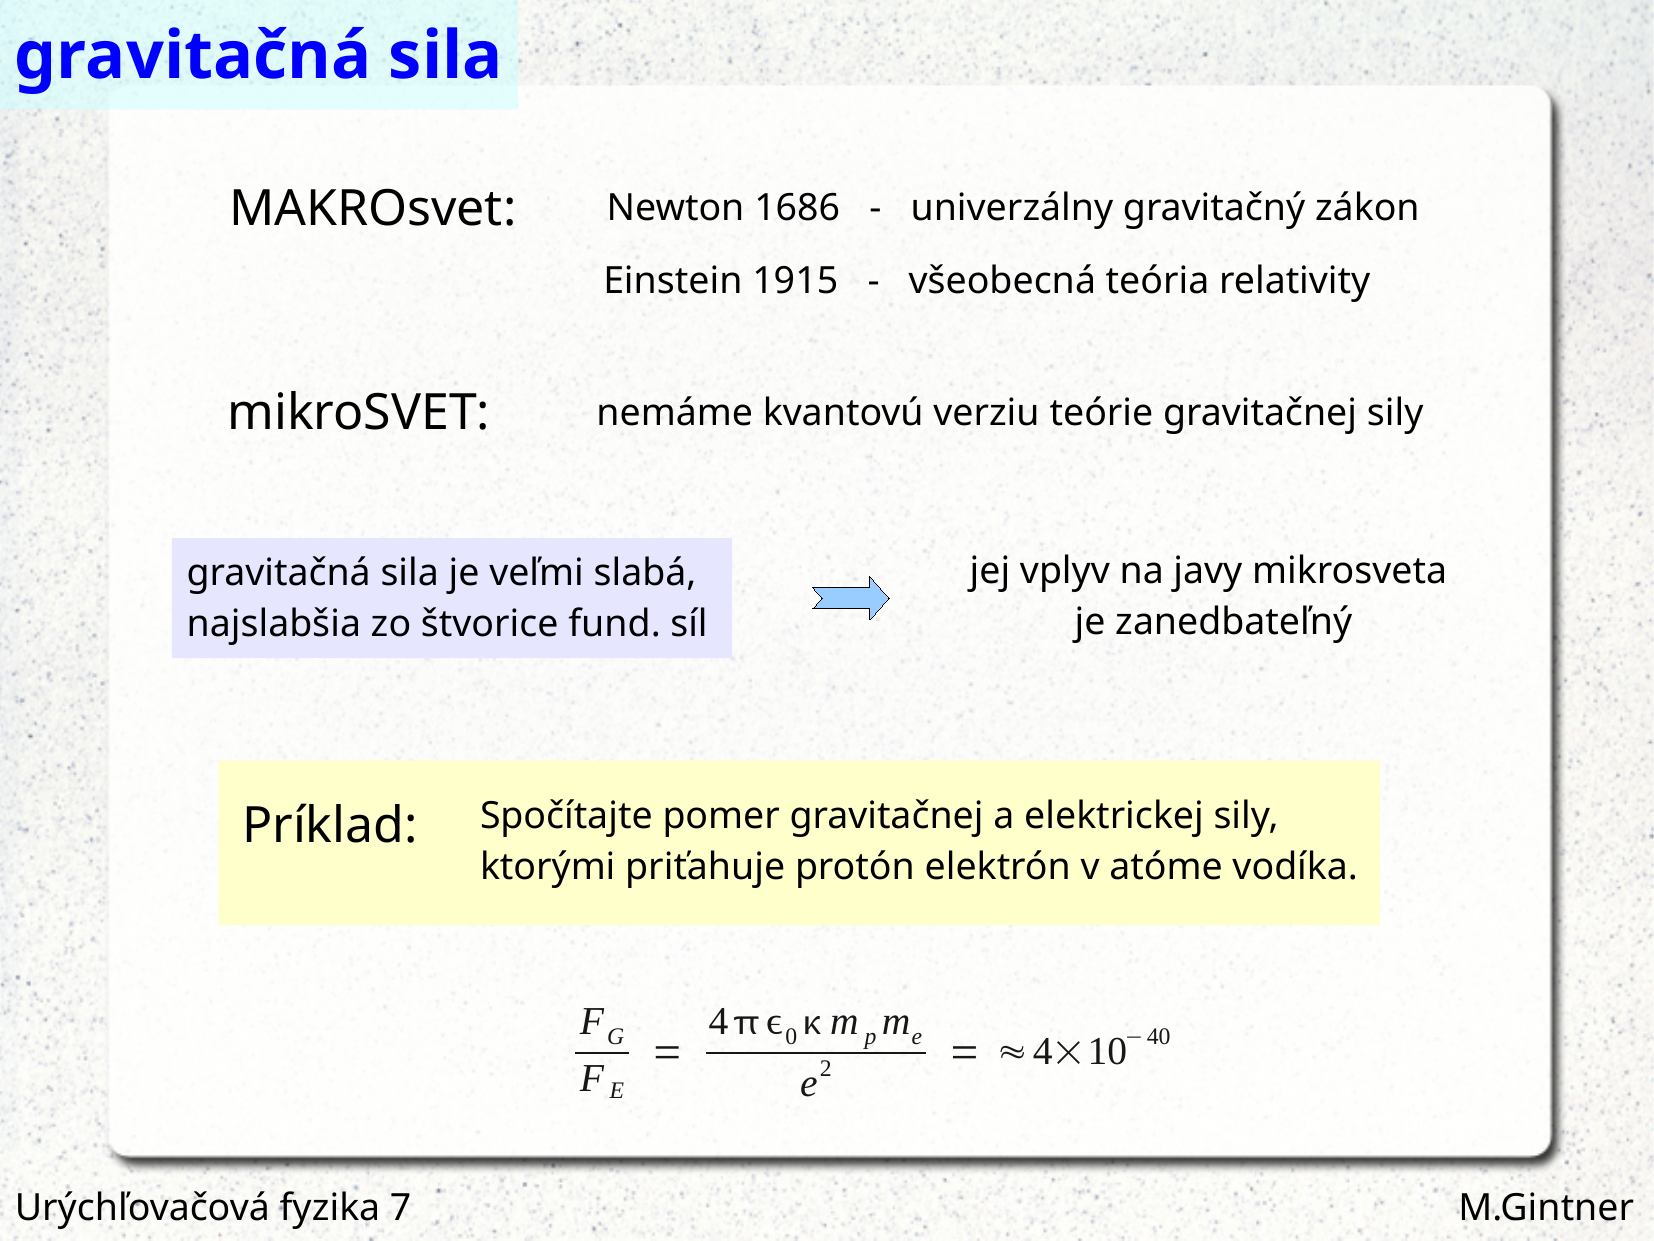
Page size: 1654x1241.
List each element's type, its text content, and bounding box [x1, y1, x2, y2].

text_box M.Gintner [1443, 1173, 1654, 1241]
text_box Einstein 1915 - všeobecná teória relativity [588, 245, 1421, 314]
text_box [218, 760, 1381, 926]
text_box Newton 1686 - univerzálny gravitačný zákon [591, 173, 1438, 241]
text_box nemáme kvantovú verziu teórie gravitačnej sily [581, 378, 1433, 446]
text_box gravitačná sila [0, 0, 496, 110]
text_box [812, 576, 890, 620]
text_box jej vplyv na javy mikrosveta je zanedbateľný [954, 536, 1481, 657]
text_box Urýchľovačová fyzika 7 [0, 1173, 445, 1241]
text_box gravitačná sila je veľmi slabá, najslabšia zo štvorice fund. síl [171, 538, 733, 659]
text_box Spočítajte pomer gravitačnej a elektrickej sily, ktorými priťahuje protón elektrón v atóme vodíka. [465, 781, 1372, 902]
chart [562, 999, 1179, 1105]
text_box Príklad: [227, 781, 432, 867]
text_box MAKROsvet: [214, 164, 542, 250]
picture [0, 0, 1654, 1241]
text_box mikroSVET: [212, 369, 541, 455]
